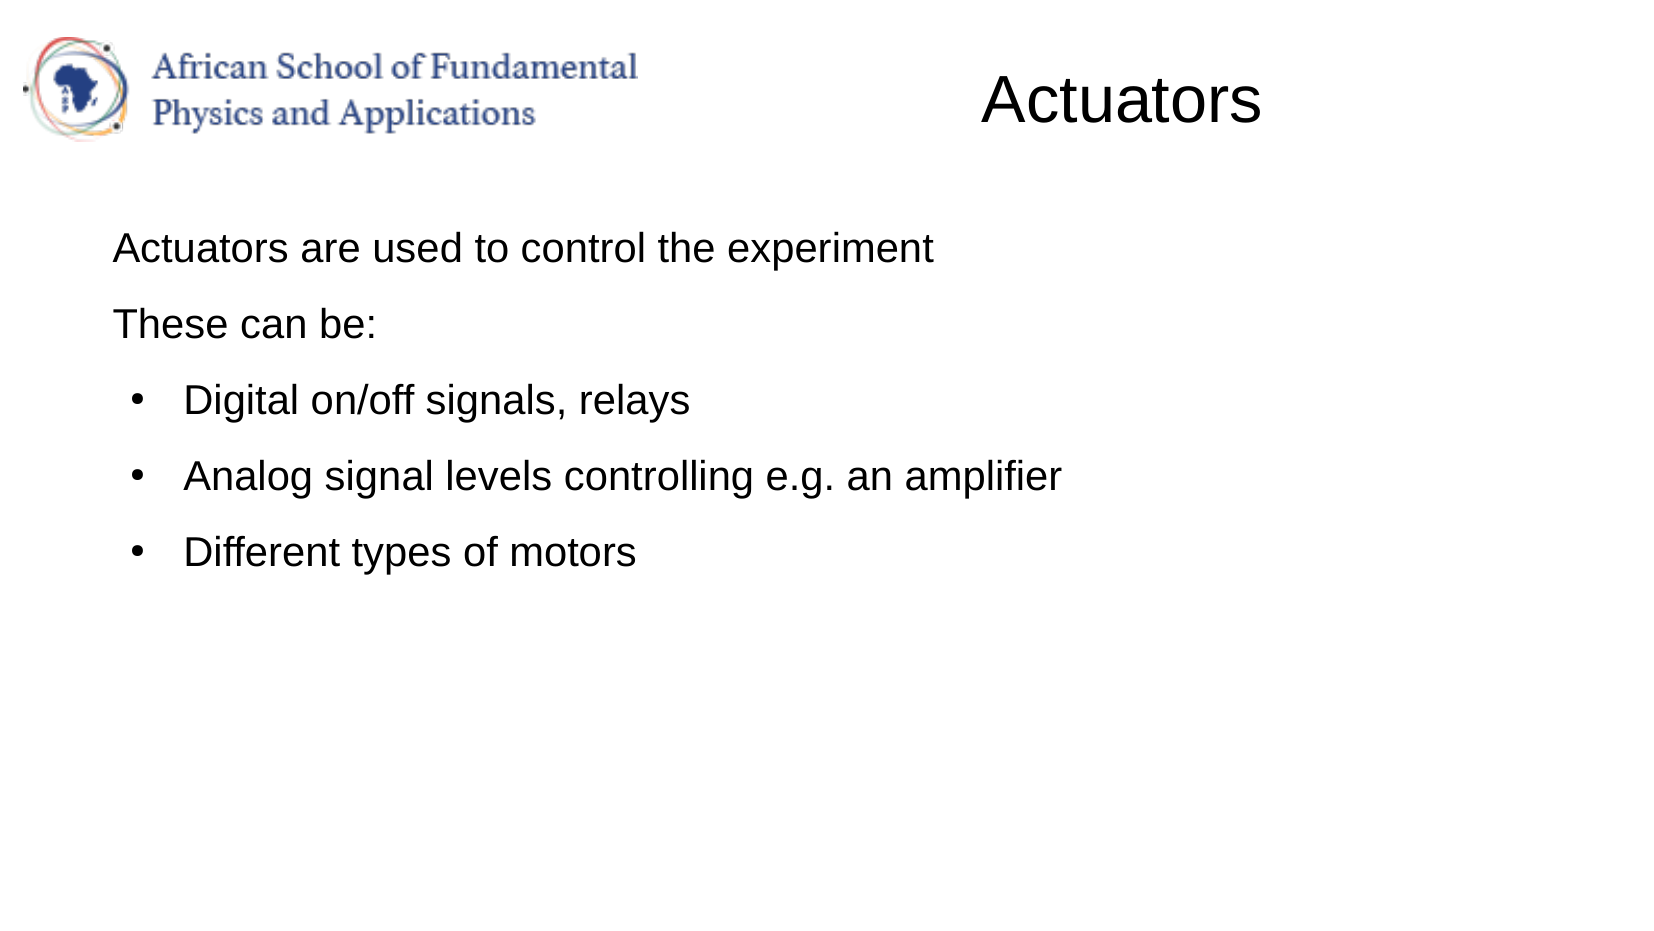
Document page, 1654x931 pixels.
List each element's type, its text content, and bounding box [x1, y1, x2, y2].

list Actuators are used to control the experiment These can be: Digital on/off signals, relays Analog signal levels controlling e.g. an amplifier Different types of motors [112, 225, 1601, 765]
picture [23, 37, 635, 142]
title Actuators [635, 21, 1610, 177]
